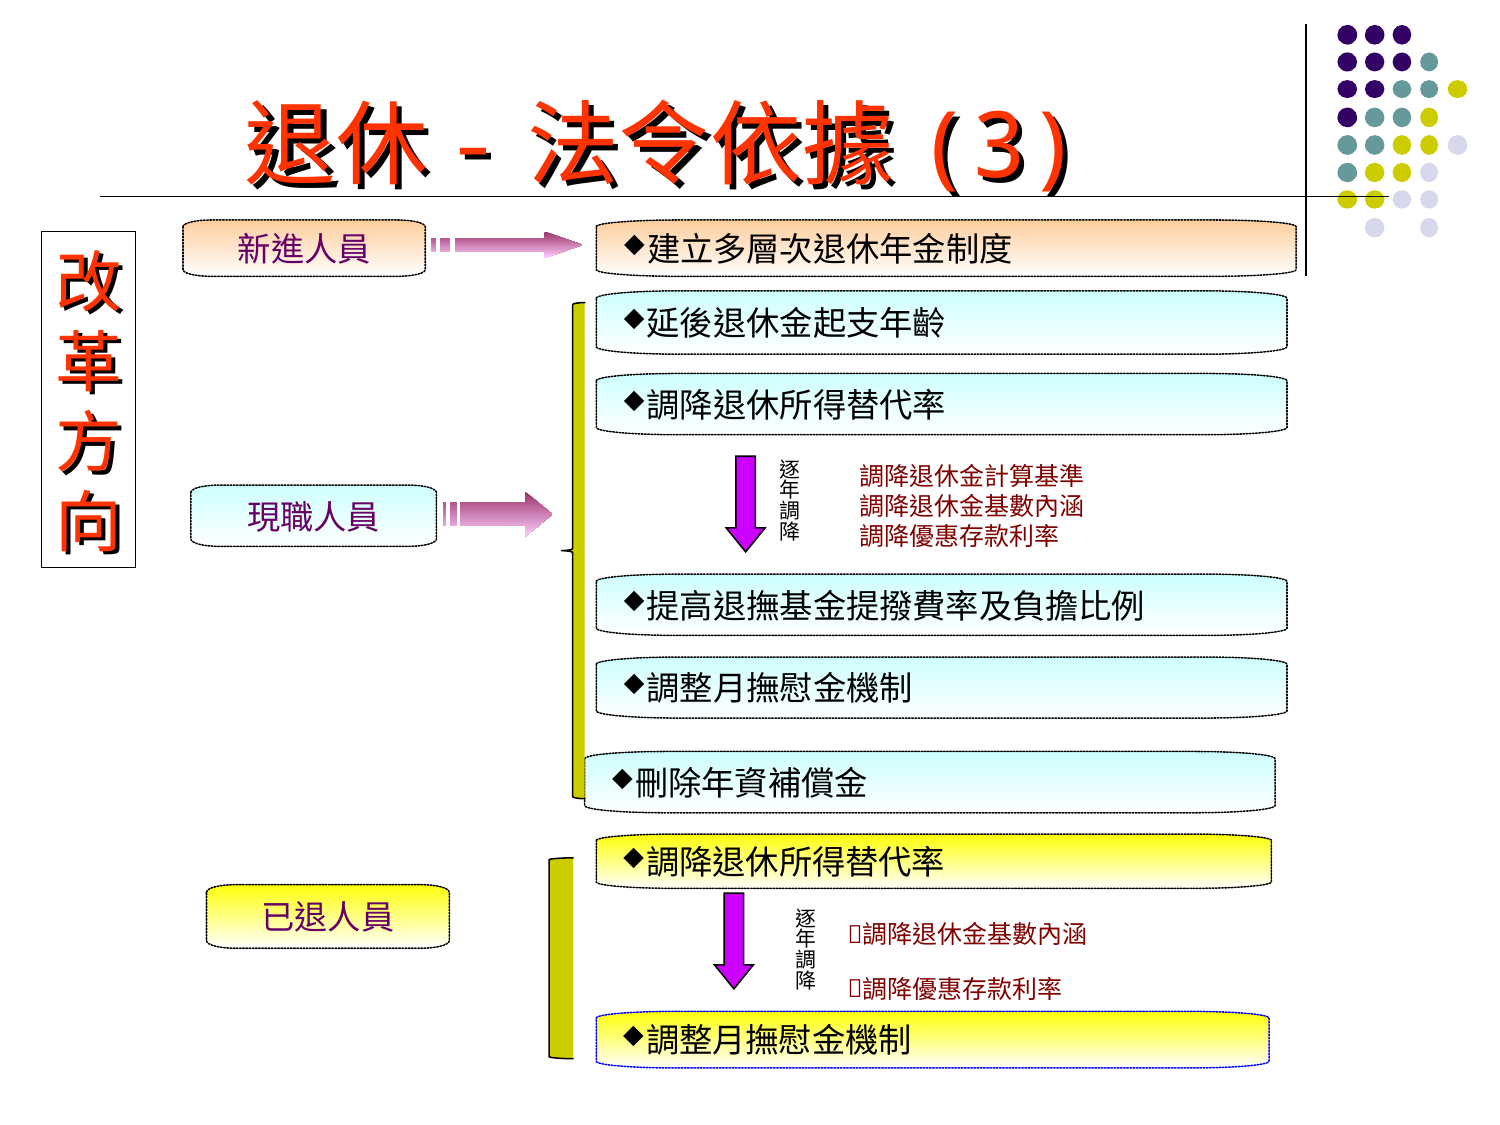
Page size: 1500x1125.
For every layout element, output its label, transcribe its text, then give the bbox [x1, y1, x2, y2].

text_box 退休-法令依據(3) [229, 78, 1097, 204]
text_box 建立多層次退休年金制度 [596, 219, 1297, 277]
text_box 已退人員 [206, 884, 450, 949]
text_box [560, 302, 585, 799]
text_box [431, 238, 436, 252]
text_box 調降退休所得替代率 [596, 834, 1272, 889]
text_box 逐年調降 [761, 444, 808, 567]
text_box 調降退休金基數內涵 調降優惠存款利率 [832, 904, 1339, 992]
text_box [450, 503, 457, 525]
text_box 新進人員 [183, 219, 426, 277]
text_box 延後退休金起支年齡 [596, 290, 1287, 355]
text_box [440, 238, 450, 252]
text_box 調降退休所得替代率 [596, 373, 1287, 435]
text_box [726, 456, 766, 552]
text_box 現職人員 [190, 485, 437, 547]
text_box 調降退休金計算基準 調降退休金基數內涵 調降優惠存款利率 [844, 444, 1140, 555]
text_box 調整月撫慰金機制 [596, 657, 1287, 719]
text_box [549, 857, 573, 1059]
text_box 調整月撫慰金機制 [596, 1011, 1270, 1068]
text_box 刪除年資補償金 [584, 751, 1276, 813]
text_box [714, 893, 754, 989]
text_box [454, 231, 583, 259]
text_box 逐年調降 [750, 893, 824, 1011]
text_box [460, 491, 553, 537]
text_box 改革方向 [41, 231, 136, 567]
text_box 提高退撫基金提撥費率及負擔比例 [596, 574, 1287, 636]
